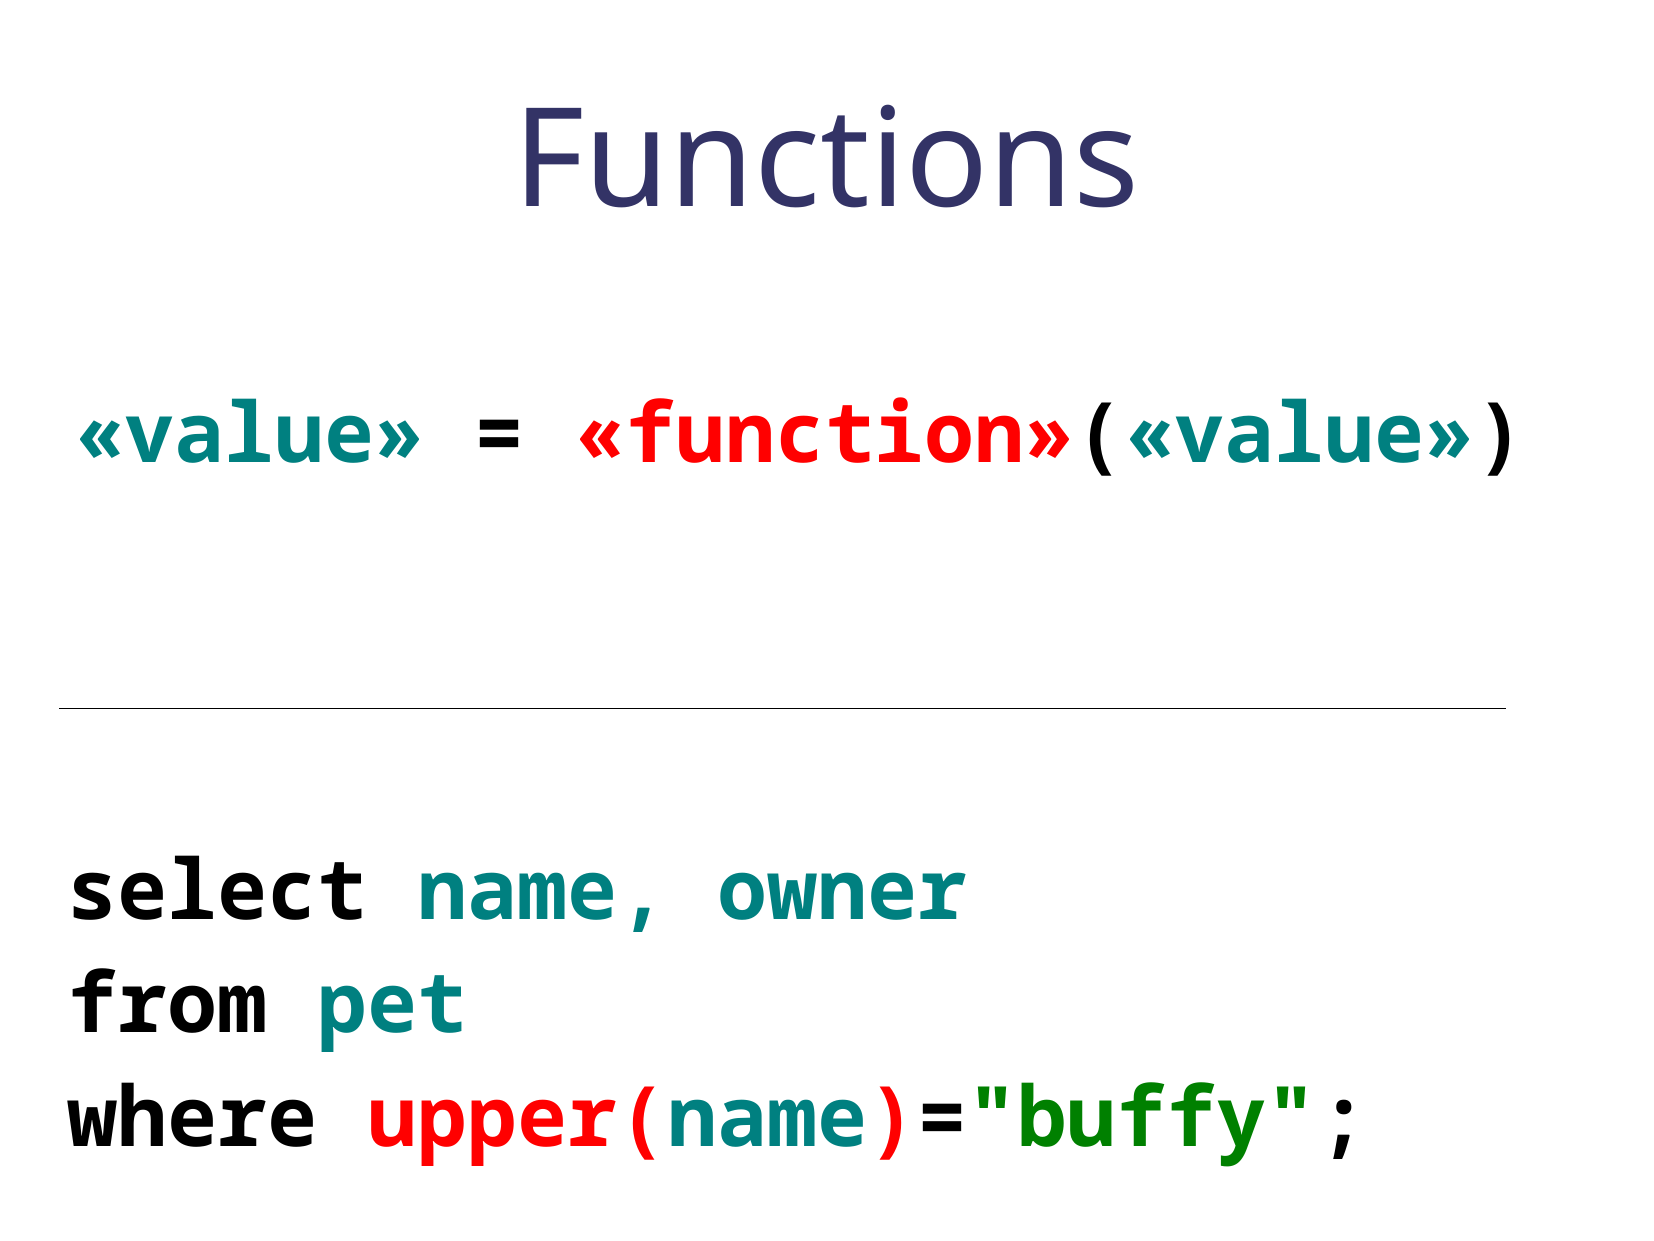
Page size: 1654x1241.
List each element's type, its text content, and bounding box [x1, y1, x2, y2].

subtitle «value» = «function»(«value») [75, 391, 1654, 584]
title Functions [0, 56, 1654, 250]
text_box select name, owner from pet where upper(name)="buffy"; [67, 856, 1477, 1145]
